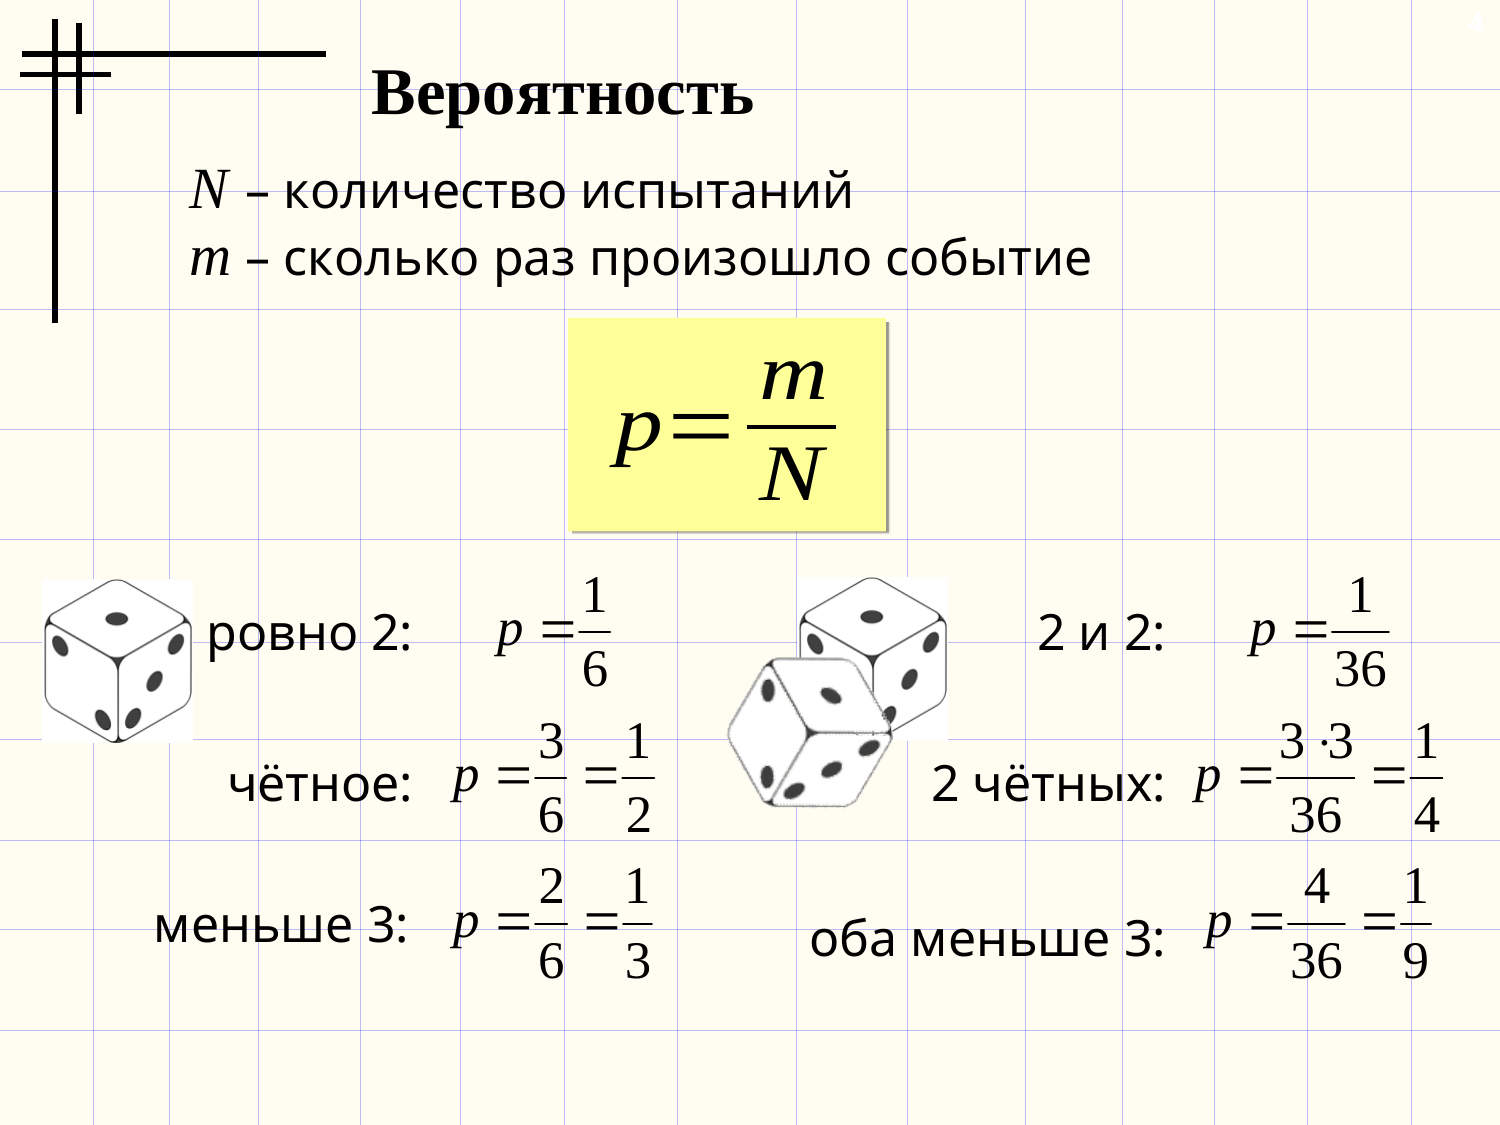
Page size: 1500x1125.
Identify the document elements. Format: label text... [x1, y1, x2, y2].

text_box ровно 2: [148, 593, 429, 669]
text_box 2 чётных: [883, 743, 1180, 820]
text_box N – количество испытаний m – сколько раз произошло событие [174, 164, 1221, 296]
chart [579, 329, 875, 520]
title Вероятность [324, 40, 1426, 136]
picture [715, 577, 948, 817]
chart [438, 853, 664, 991]
text_box оба меньше 3: [767, 898, 1182, 975]
text_box чётное: [148, 743, 429, 820]
chart [1191, 853, 1443, 991]
text_box [568, 317, 886, 532]
chart [1235, 561, 1399, 699]
text_box меньше 3: [99, 884, 425, 960]
chart [438, 707, 664, 845]
text_box <номер> [1148, 0, 1499, 75]
chart [482, 561, 620, 699]
text_box 2 и 2: [999, 593, 1182, 669]
chart [1180, 707, 1454, 845]
picture [42, 579, 193, 743]
